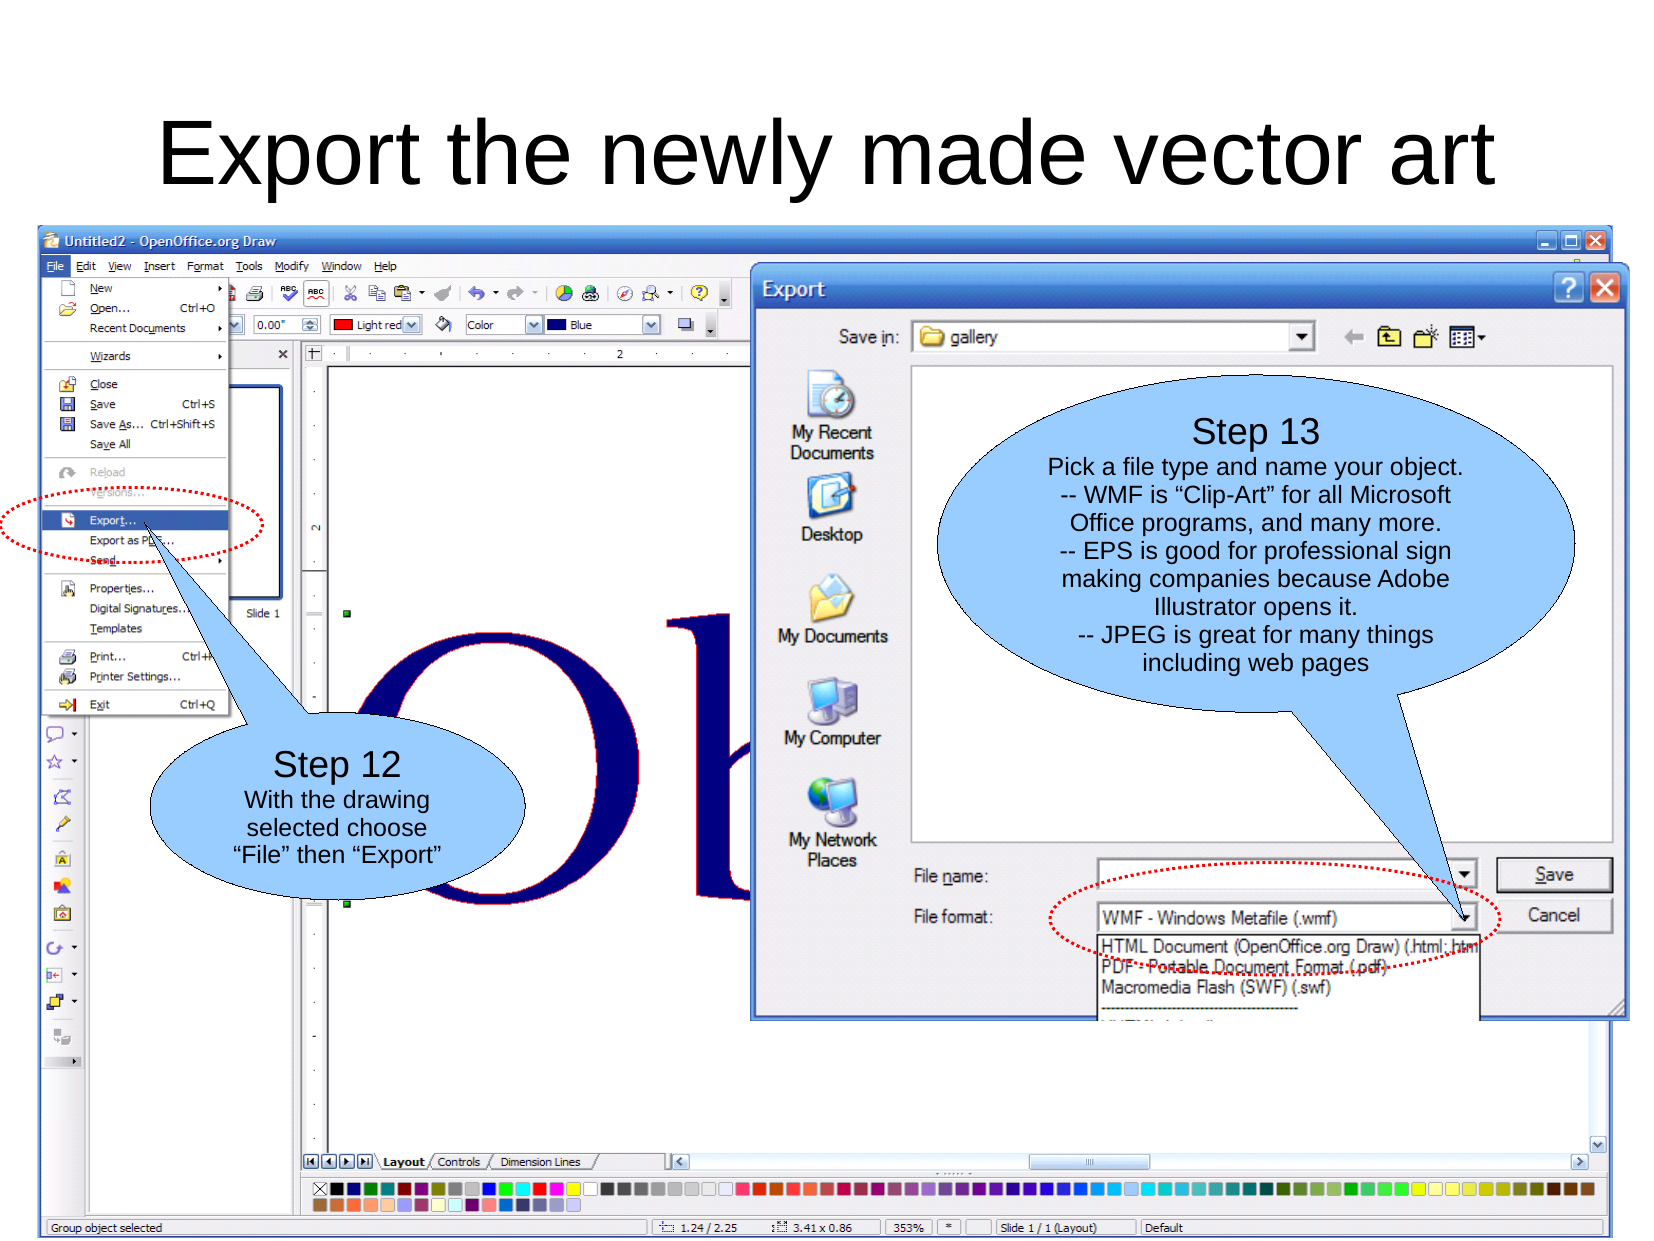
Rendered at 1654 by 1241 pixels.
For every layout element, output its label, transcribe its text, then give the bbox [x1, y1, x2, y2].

picture [37, 225, 1630, 1238]
text_box Step 12 With the drawing selected choose “File” then “Export” [144, 522, 526, 901]
title Export the newly made vector art [82, 56, 1571, 225]
text_box Step 13 Pick a file type and name your object. -- WMF is “Clip-Art” for all Microsoft Office programs, and many more. -- EPS is good for professional sign making companies because Adobe Illustrator opens it. -- JPEG is great for many things including web pages [937, 374, 1576, 921]
